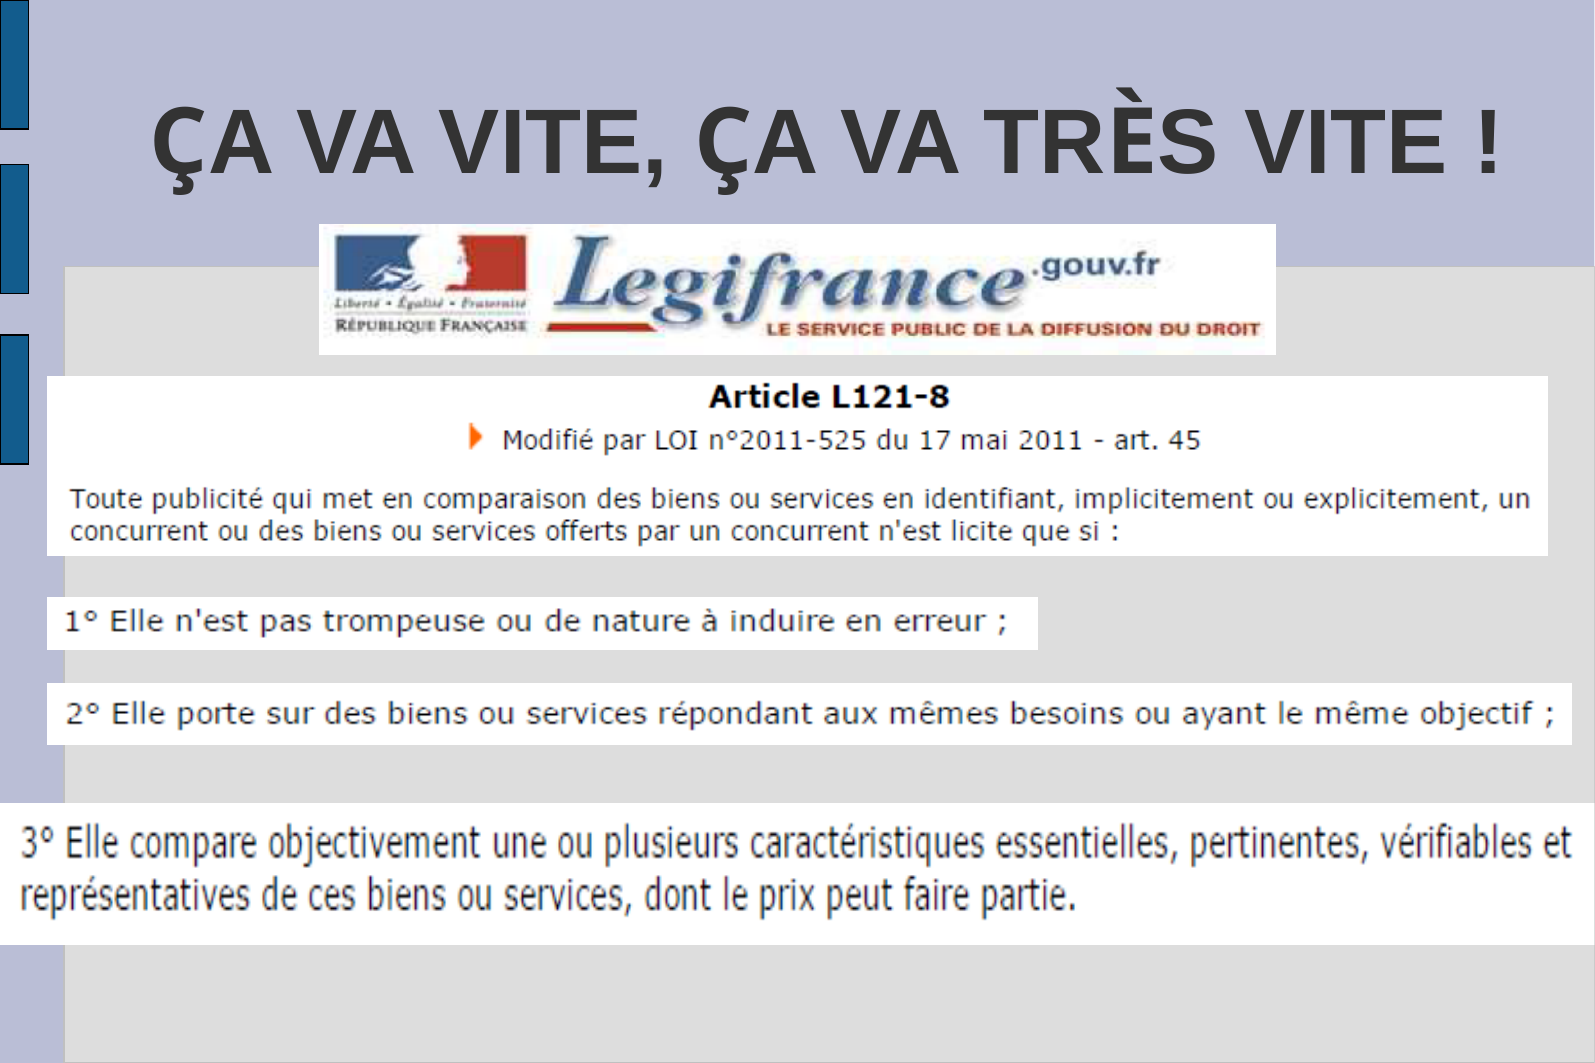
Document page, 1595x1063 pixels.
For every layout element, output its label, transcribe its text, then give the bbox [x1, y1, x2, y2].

title ÇA VA VITE, ÇA VA TRÈS VITE ! [130, 47, 1524, 225]
picture [319, 224, 1276, 355]
picture [47, 376, 1548, 556]
picture [0, 803, 1595, 945]
picture [47, 597, 1038, 650]
picture [47, 683, 1572, 745]
